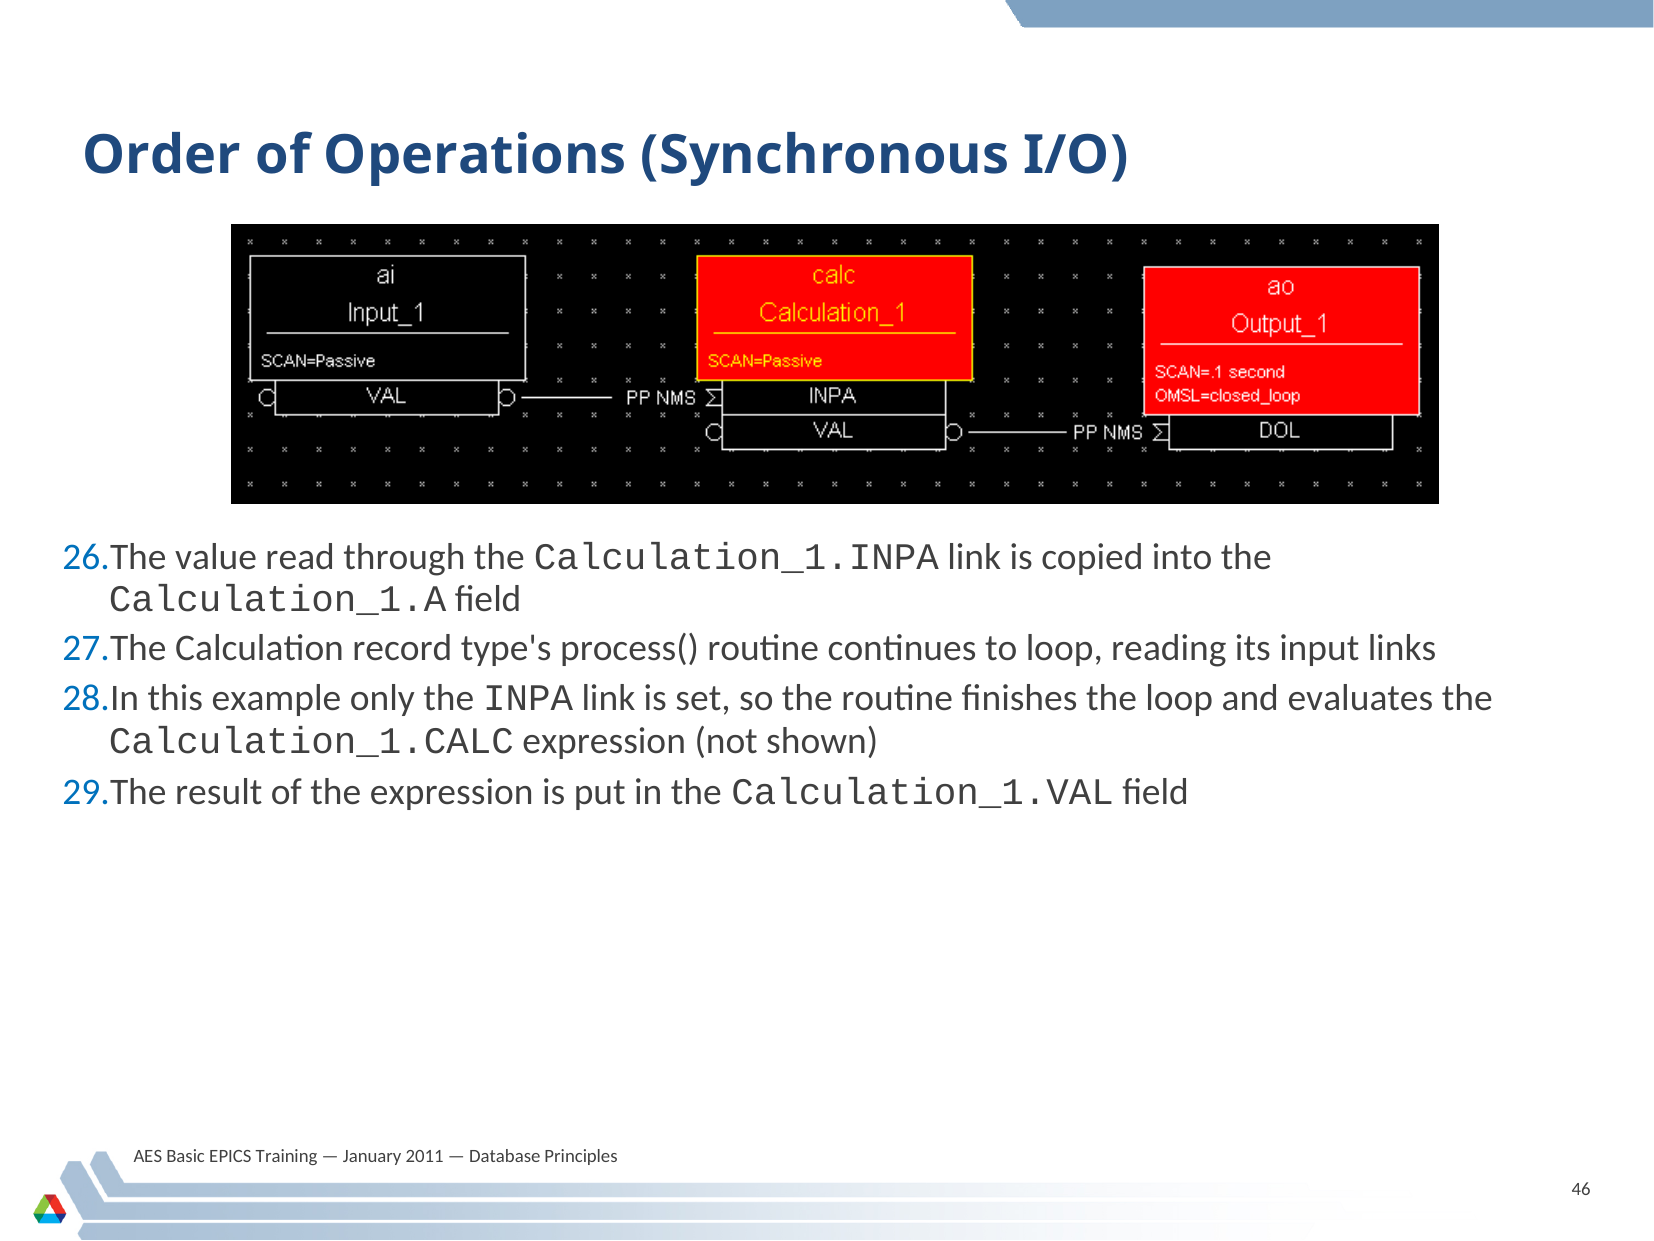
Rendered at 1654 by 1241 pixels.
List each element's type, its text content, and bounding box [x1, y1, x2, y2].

title Order of Operations (Synchronous I/O) [82, 49, 1571, 257]
picture [0, 0, 1654, 29]
list The value read through the Calculation_1.INPA link is copied into the Calculation_1.A field The Calculation record type's process() routine continues to loop, reading its input links In this example only the INPA link is set, so the routine finishes the loop and evaluates the Calculation_1.CALC expression (not shown) The result of the expression is put in the Calculation_1.VAL field [62, 538, 1498, 884]
picture [231, 224, 1439, 504]
picture [0, 1143, 1654, 1240]
